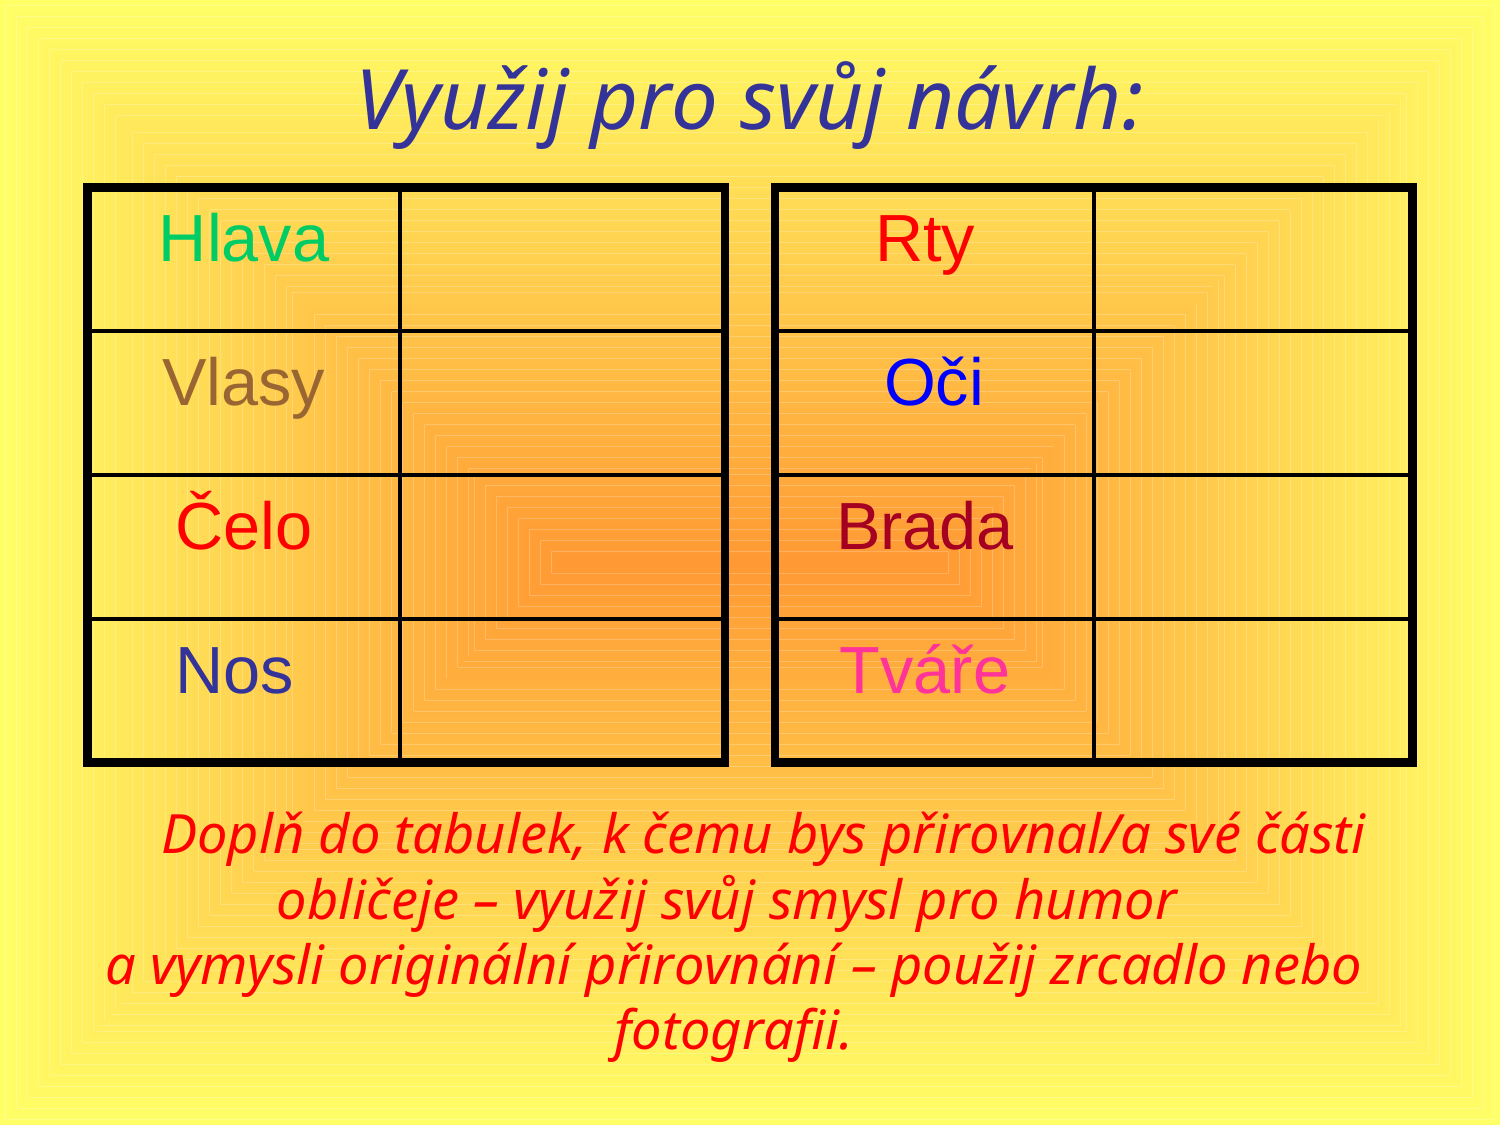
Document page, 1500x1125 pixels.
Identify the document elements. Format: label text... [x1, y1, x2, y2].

table_cell Oči [779, 333, 1092, 473]
table_cell [402, 621, 721, 758]
table_cell Nos [92, 621, 398, 758]
table_cell Brada [779, 477, 1092, 617]
table_cell [402, 333, 721, 473]
table_header [402, 192, 721, 329]
table_cell [1096, 477, 1408, 617]
table_header Rty [779, 192, 1092, 329]
text_box Doplň do tabulek, k čemu bys přirovnal/a své části obličeje – využij svůj smysl pro humor a vymysli originální přirovnání – použij zrcadlo nebo fotografii. [0, 787, 1469, 1068]
table_header Hlava [92, 192, 398, 329]
table_cell [1096, 333, 1408, 473]
table_cell Tváře [779, 621, 1092, 758]
table_cell Vlasy [92, 333, 398, 473]
table_cell [402, 477, 721, 617]
title Využij pro svůj návrh: [75, 24, 1426, 171]
table_cell [1096, 621, 1408, 758]
table_cell Čelo [92, 477, 398, 617]
table_header [1096, 192, 1408, 329]
